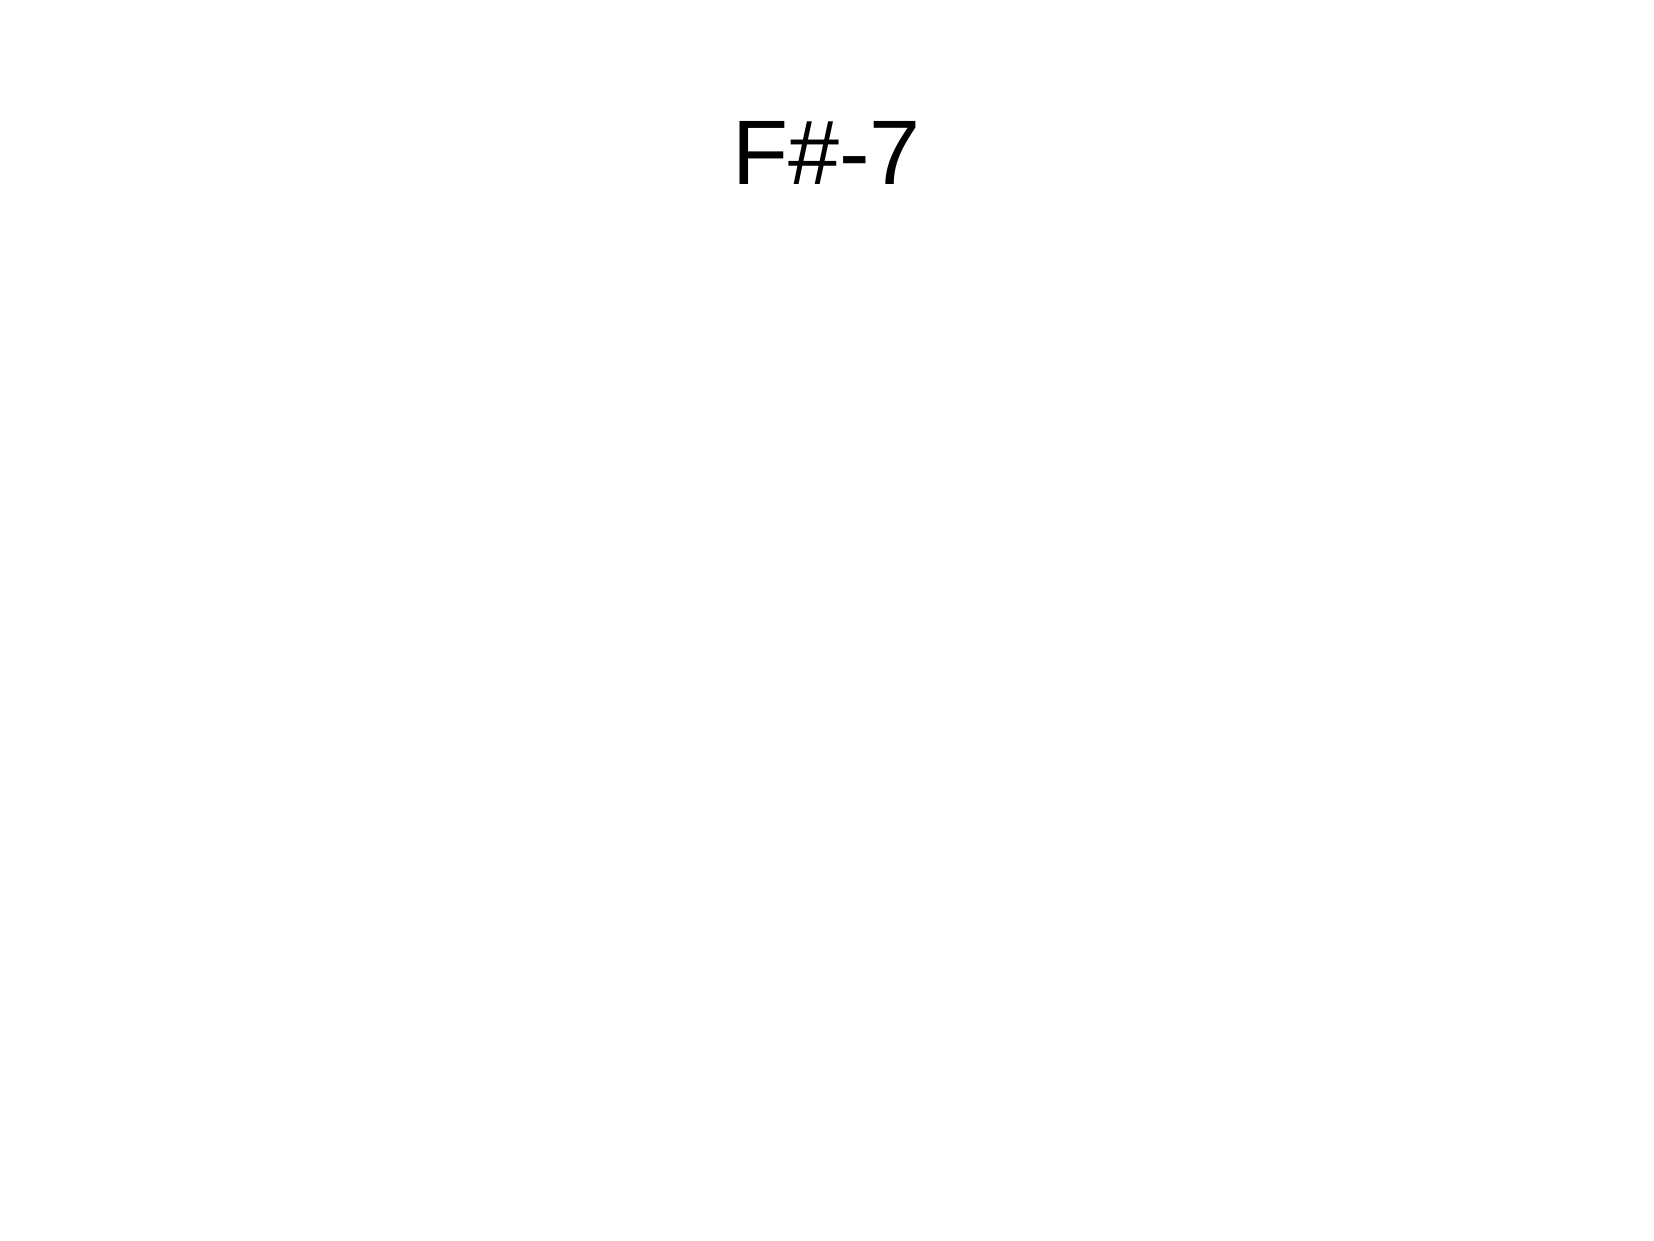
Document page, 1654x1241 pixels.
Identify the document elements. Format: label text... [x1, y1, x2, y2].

title F#-7 [82, 49, 1571, 257]
